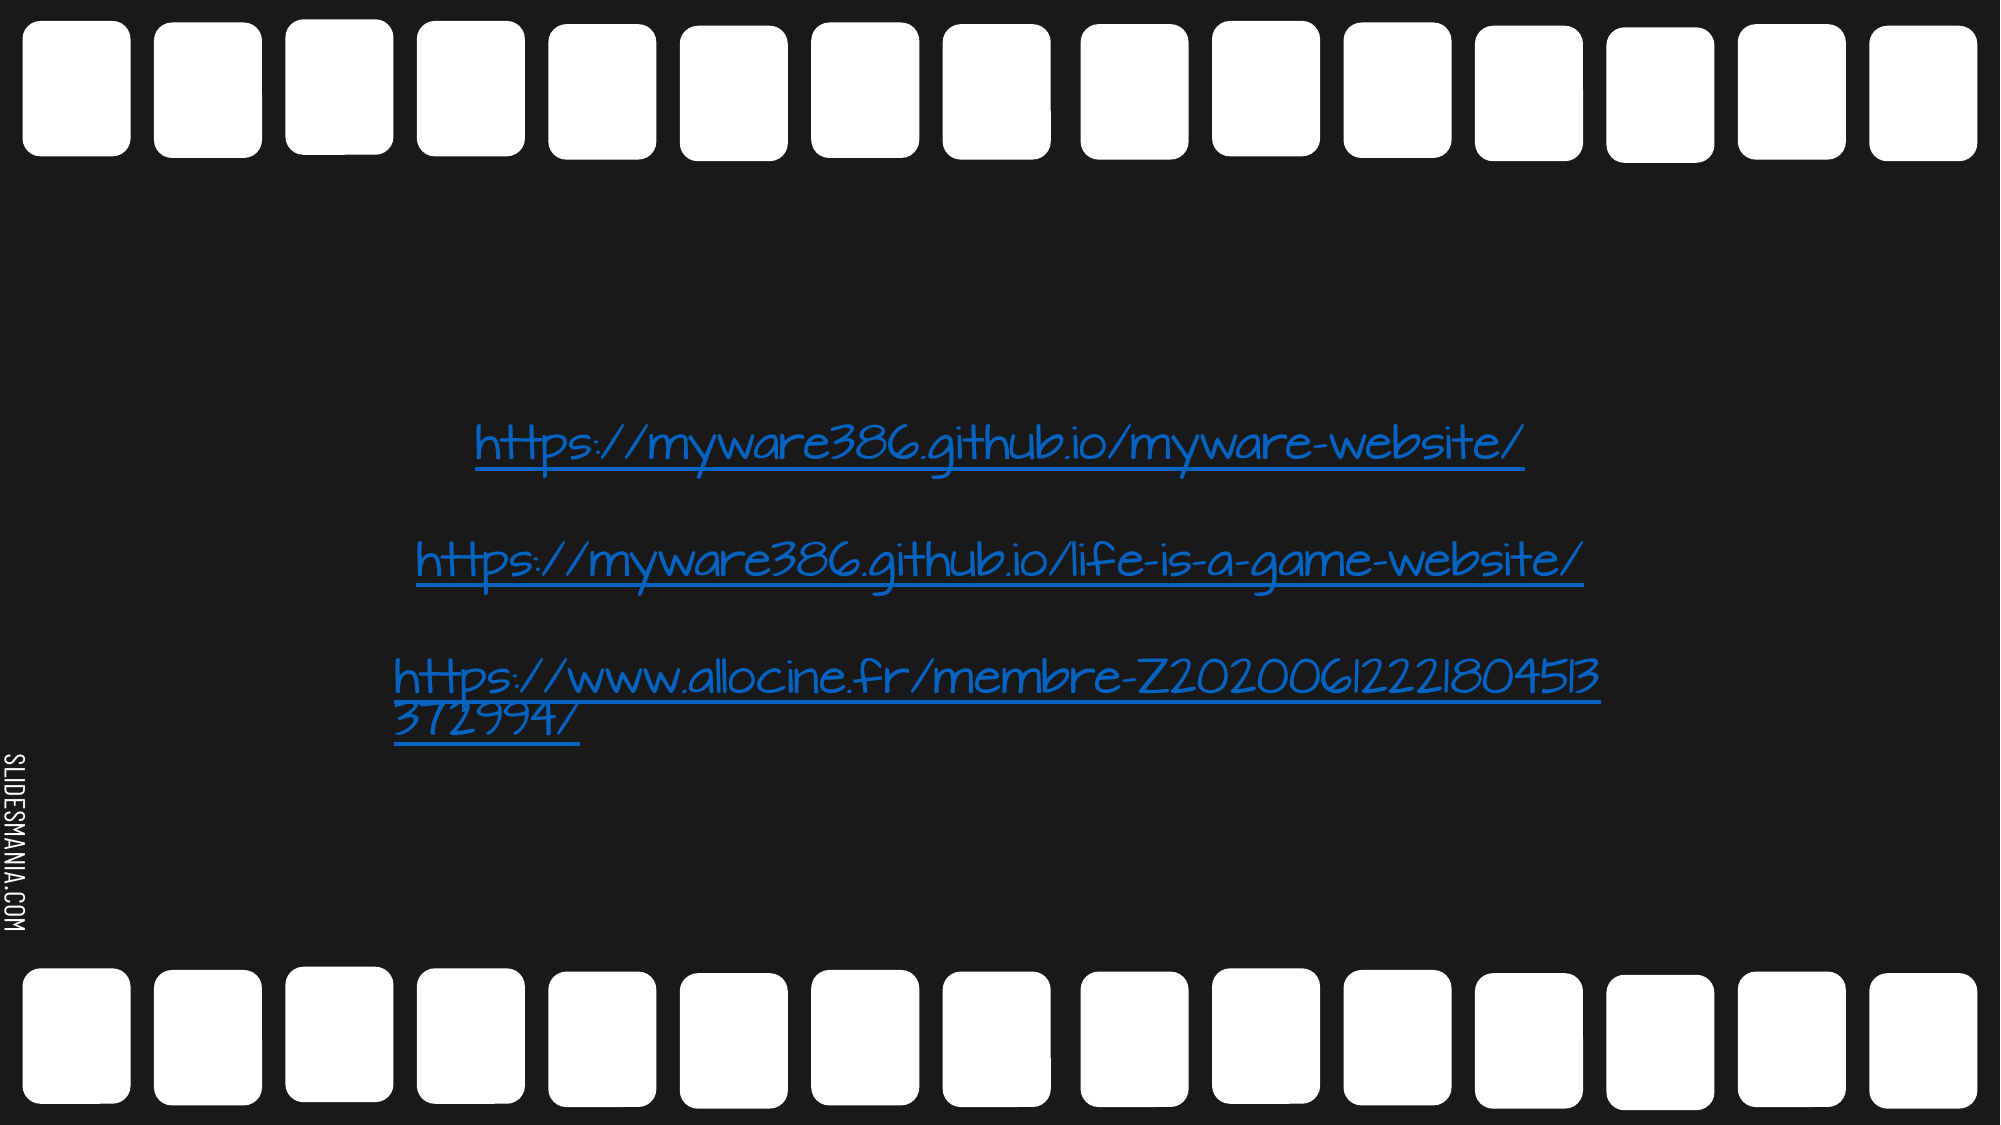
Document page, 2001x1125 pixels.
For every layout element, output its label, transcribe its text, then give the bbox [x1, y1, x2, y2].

text_box https://myware386.github.io/myware-website/ https://myware386.github.io/life-is-a-game-website/ https://www.allocine.fr/membre-Z20200612221804513372994/ [379, 403, 1621, 740]
